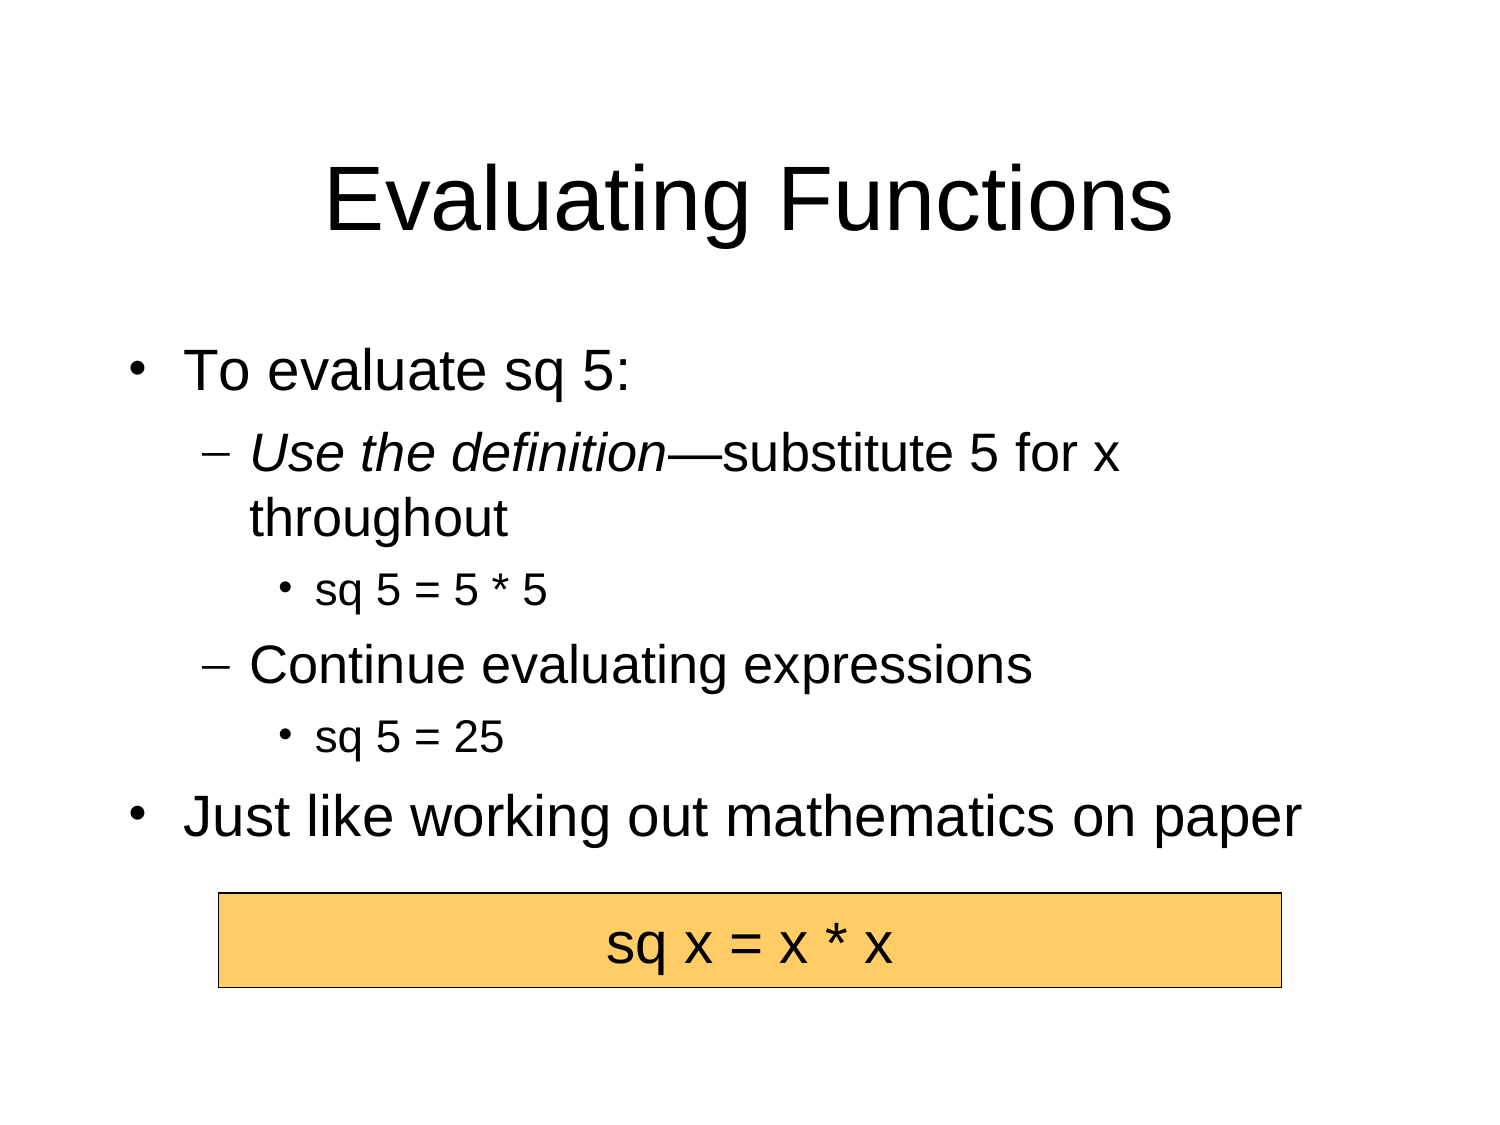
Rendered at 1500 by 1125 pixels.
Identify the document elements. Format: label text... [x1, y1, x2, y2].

list To evaluate sq 5: Use the definition—substitute 5 for x throughout sq 5 = 5 * 5 Continue evaluating expressions sq 5 = 25 Just like working out mathematics on paper [112, 324, 1388, 1000]
title Evaluating Functions [112, 99, 1388, 288]
text_box sq x = x * x [218, 893, 1282, 988]
